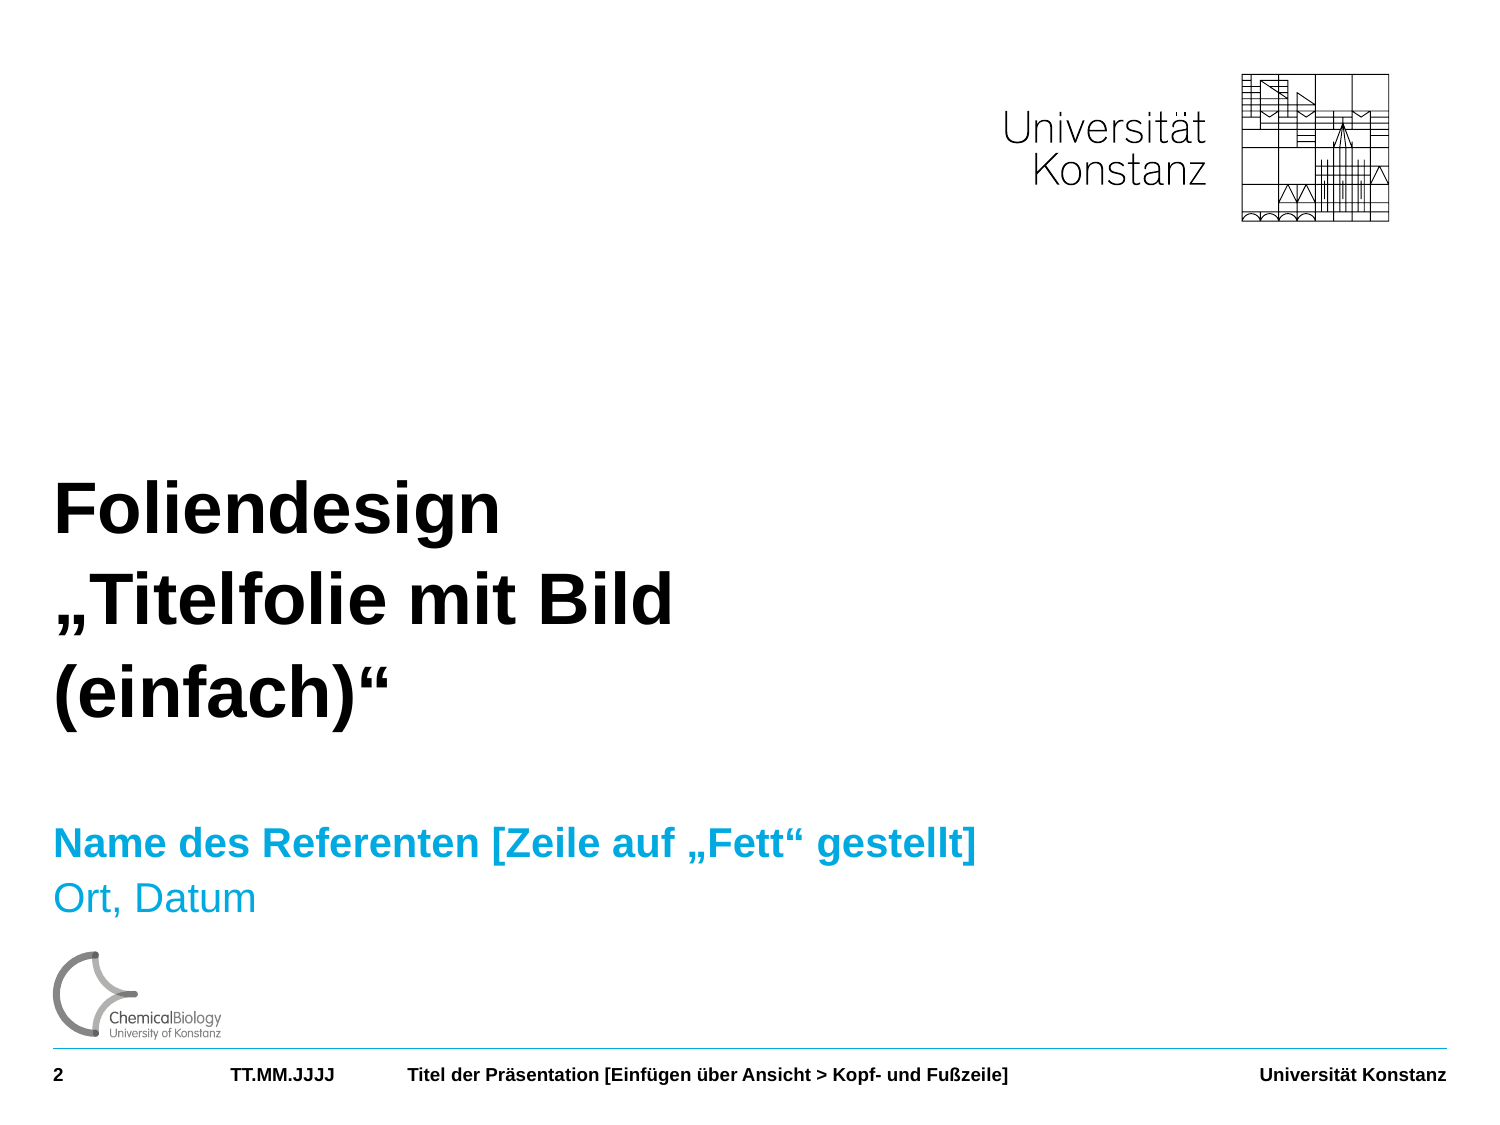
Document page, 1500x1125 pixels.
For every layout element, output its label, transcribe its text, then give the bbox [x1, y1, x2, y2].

title Foliendesign „Titelfolie mit Bild (einfach)“ [53, 277, 810, 733]
list Name des Referenten [Zeile auf „Fett“ gestellt] Ort, Datum [53, 744, 1093, 922]
